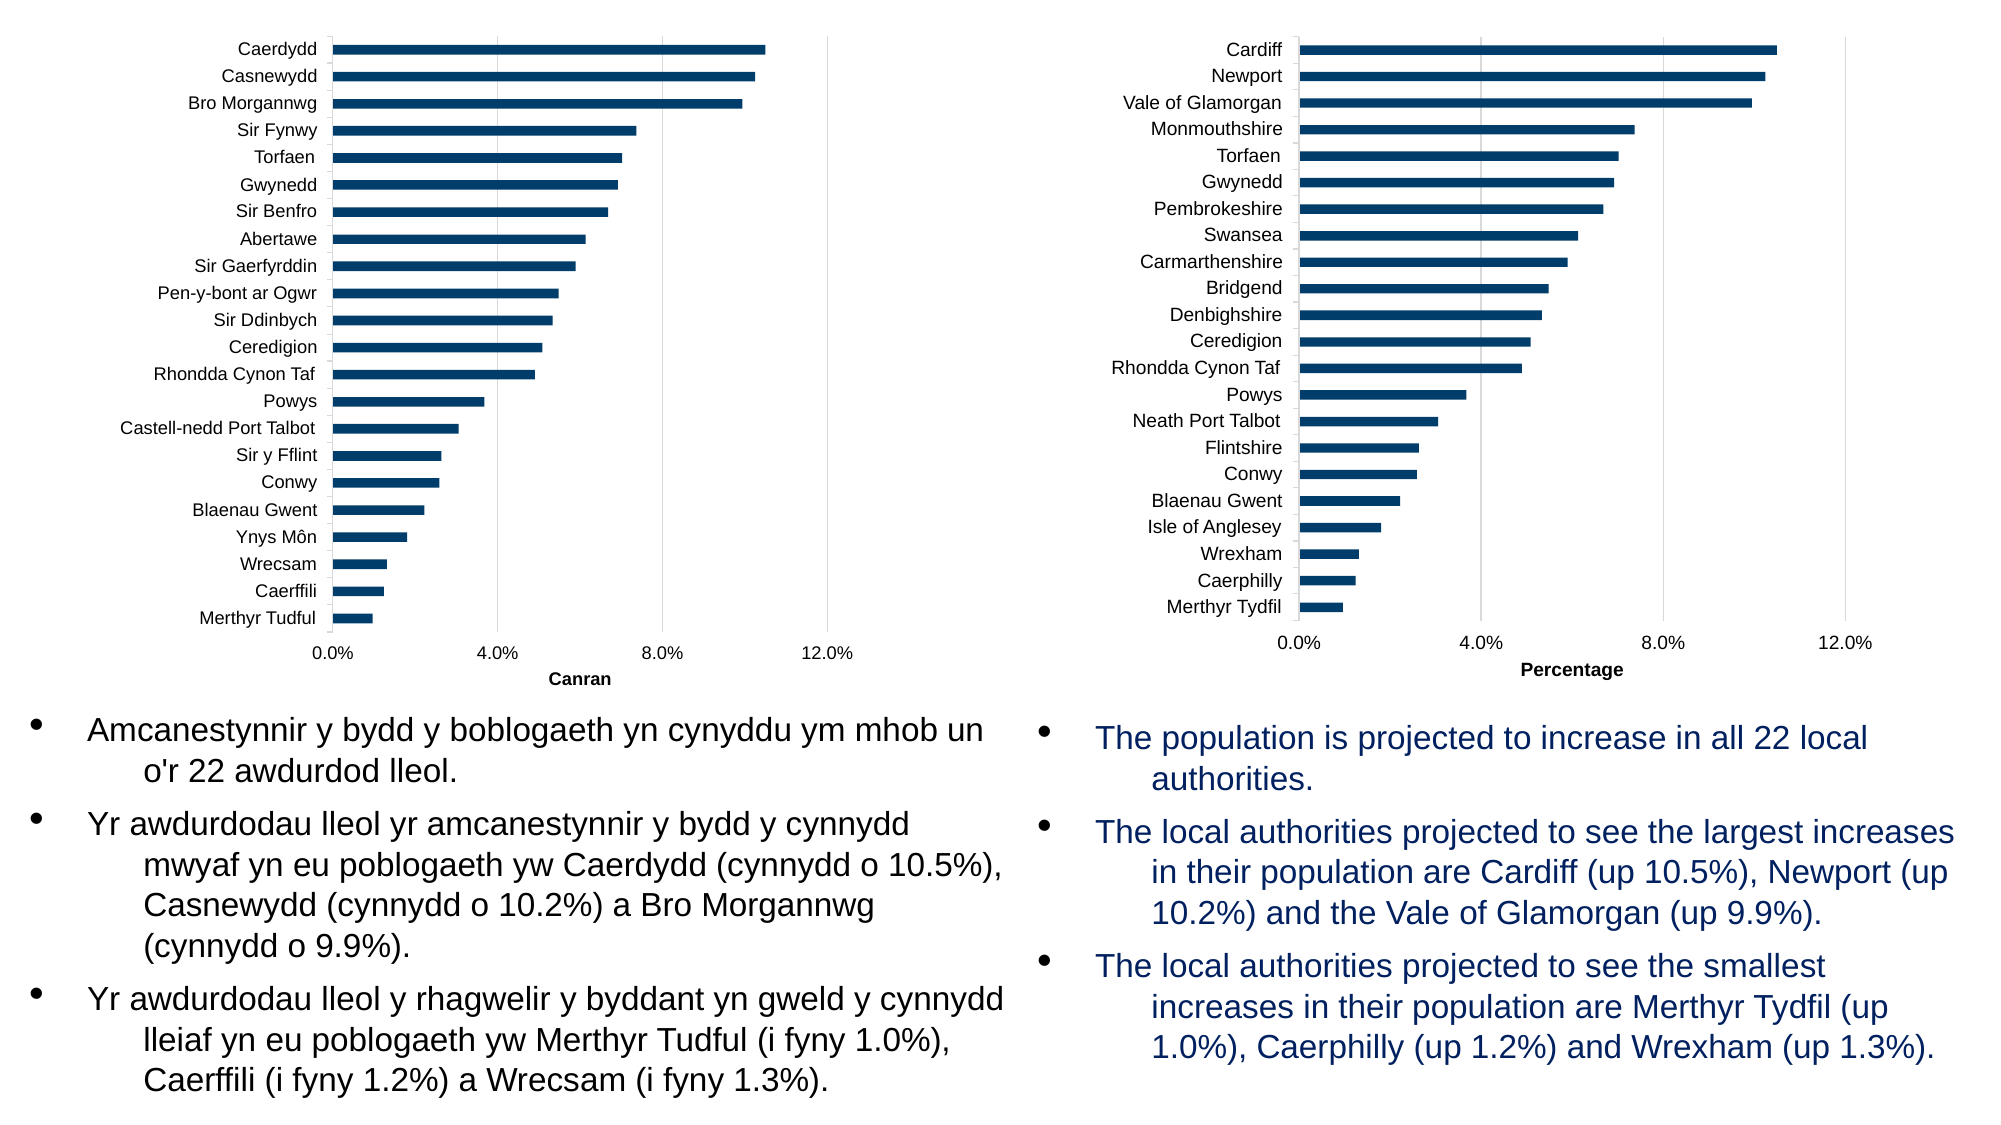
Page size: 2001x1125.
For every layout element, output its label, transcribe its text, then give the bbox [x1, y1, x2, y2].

list The population is projected to increase in all 22 local authorities. The local authorities projected to see the largest increases in their population are Cardiff (up 10.5%), Newport (up 10.2%) and the Vale of Glamorgan (up 9.9%). The local authorities projected to see the smallest increases in their population are Merthyr Tydfil (up 1.0%), Caerphilly (up 1.2%) and Wrexham (up 1.3%). [1023, 708, 1985, 1106]
picture [109, 19, 871, 709]
text_box Amcanestynnir y bydd y boblogaeth yn cynyddu ym mhob un o'r 22 awdurdod lleol. Yr awdurdodau lleol yr amcanestynnir y bydd y cynnydd mwyaf yn eu poblogaeth yw Caerdydd (cynnydd o 10.5%), Casnewydd (cynnydd o 10.2%) a Bro Morgannwg (cynnydd o 9.9%). Yr awdurdodau lleol y rhagwelir y byddant yn gweld y cynnydd lleiaf yn eu poblogaeth yw Merthyr Tudful (i fyny 1.0%), Caerffili (i fyny 1.2%) a Wrecsam (i fyny 1.3%). [15, 700, 1024, 1099]
picture [1094, 19, 1891, 701]
